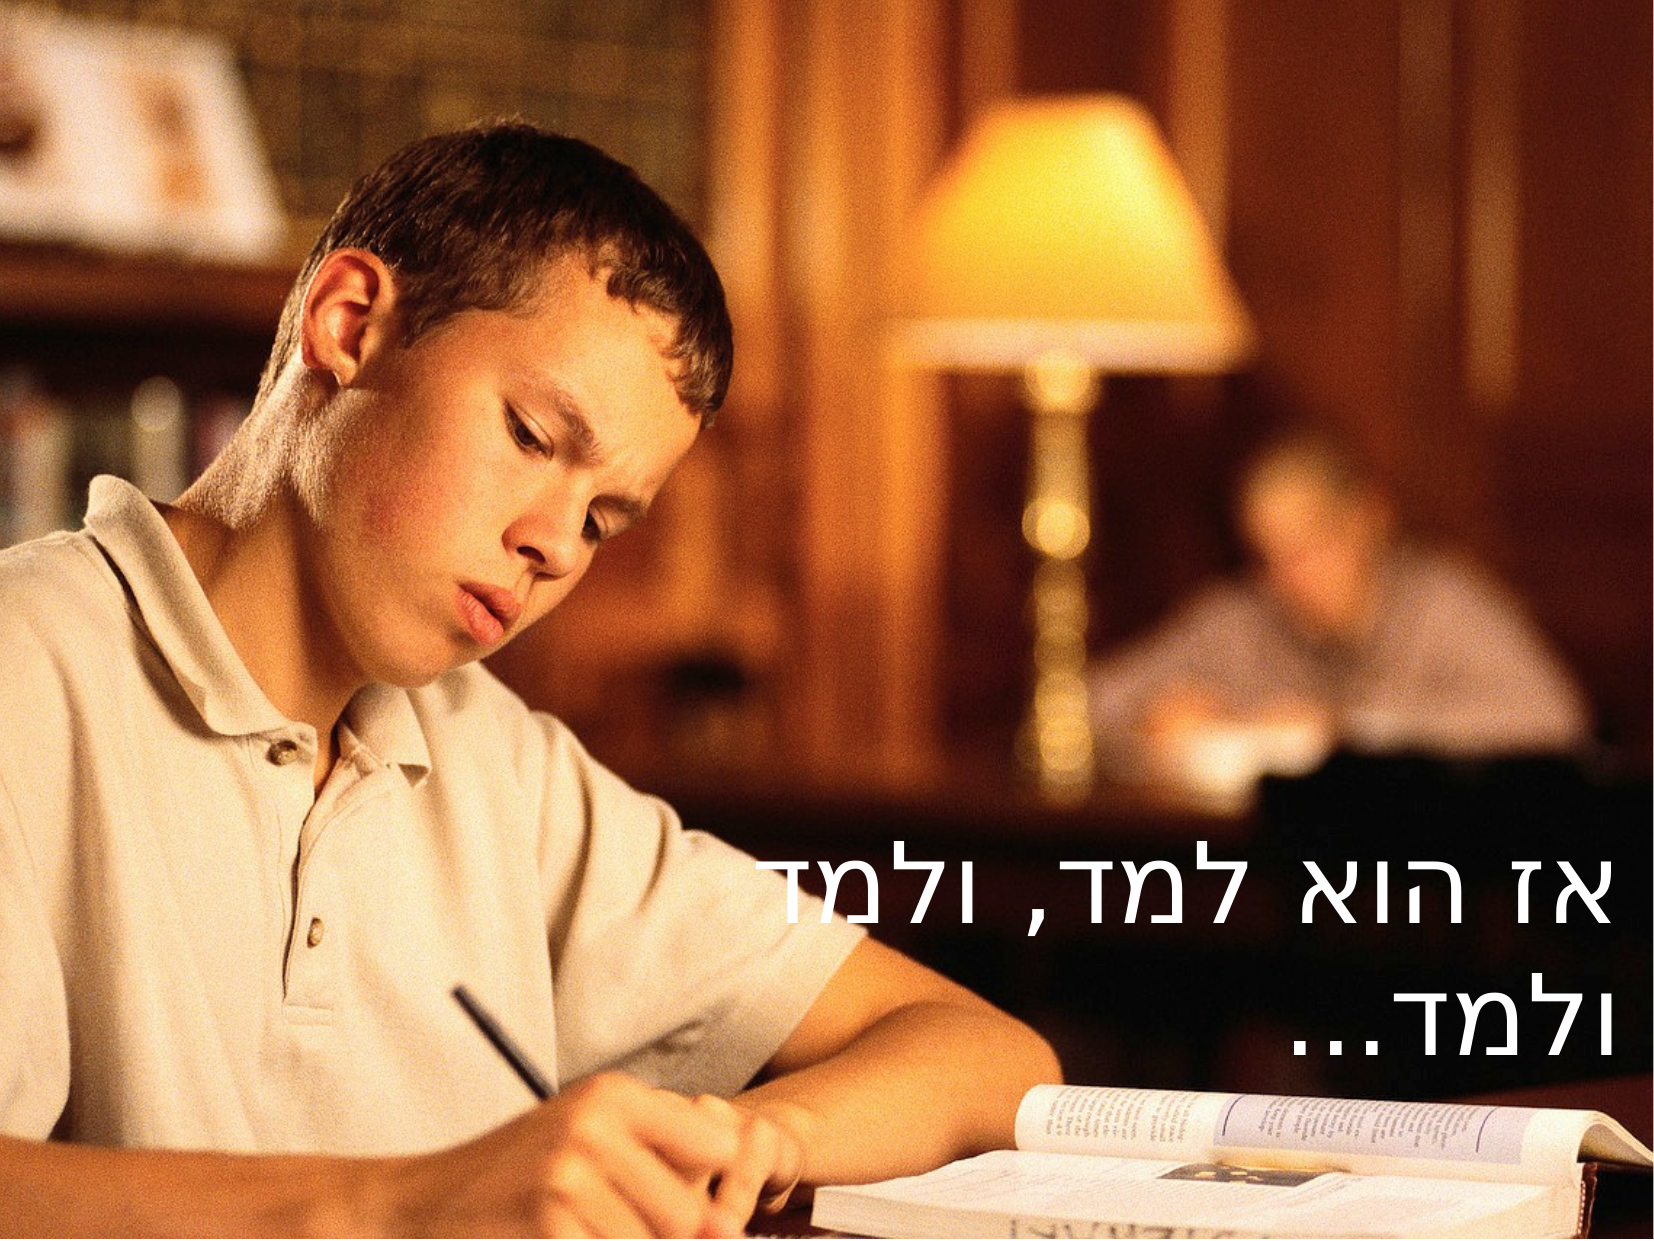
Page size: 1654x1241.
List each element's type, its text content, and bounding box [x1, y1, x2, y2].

text_box אז הוא למד, ולמד ולמד... [791, 811, 1638, 1075]
picture [0, 0, 1654, 1239]
